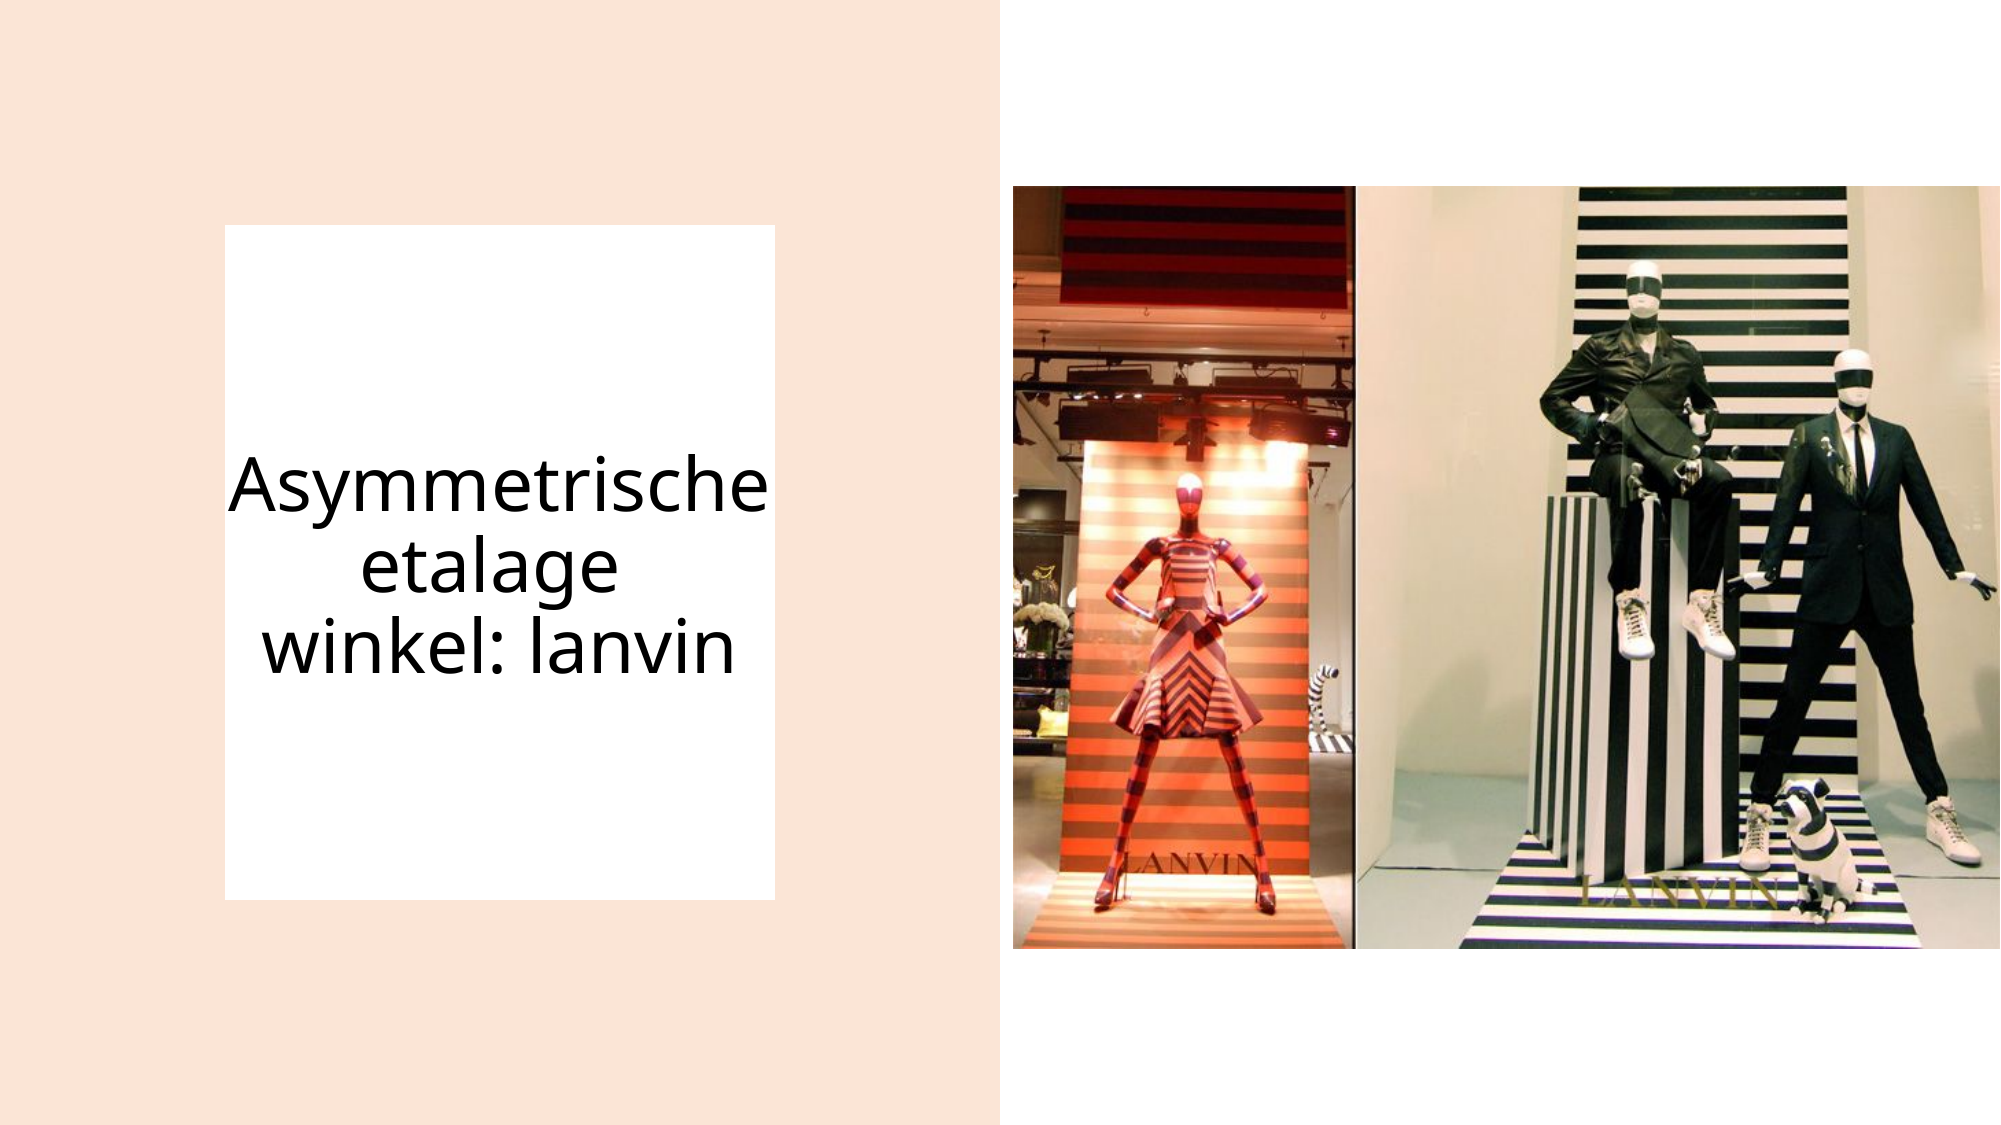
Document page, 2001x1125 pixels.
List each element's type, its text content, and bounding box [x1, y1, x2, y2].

text_box [0, 0, 2000, 1125]
title Asymmetrische etalage winkel: lanvin [212, 302, 788, 834]
picture [1013, 187, 2000, 950]
